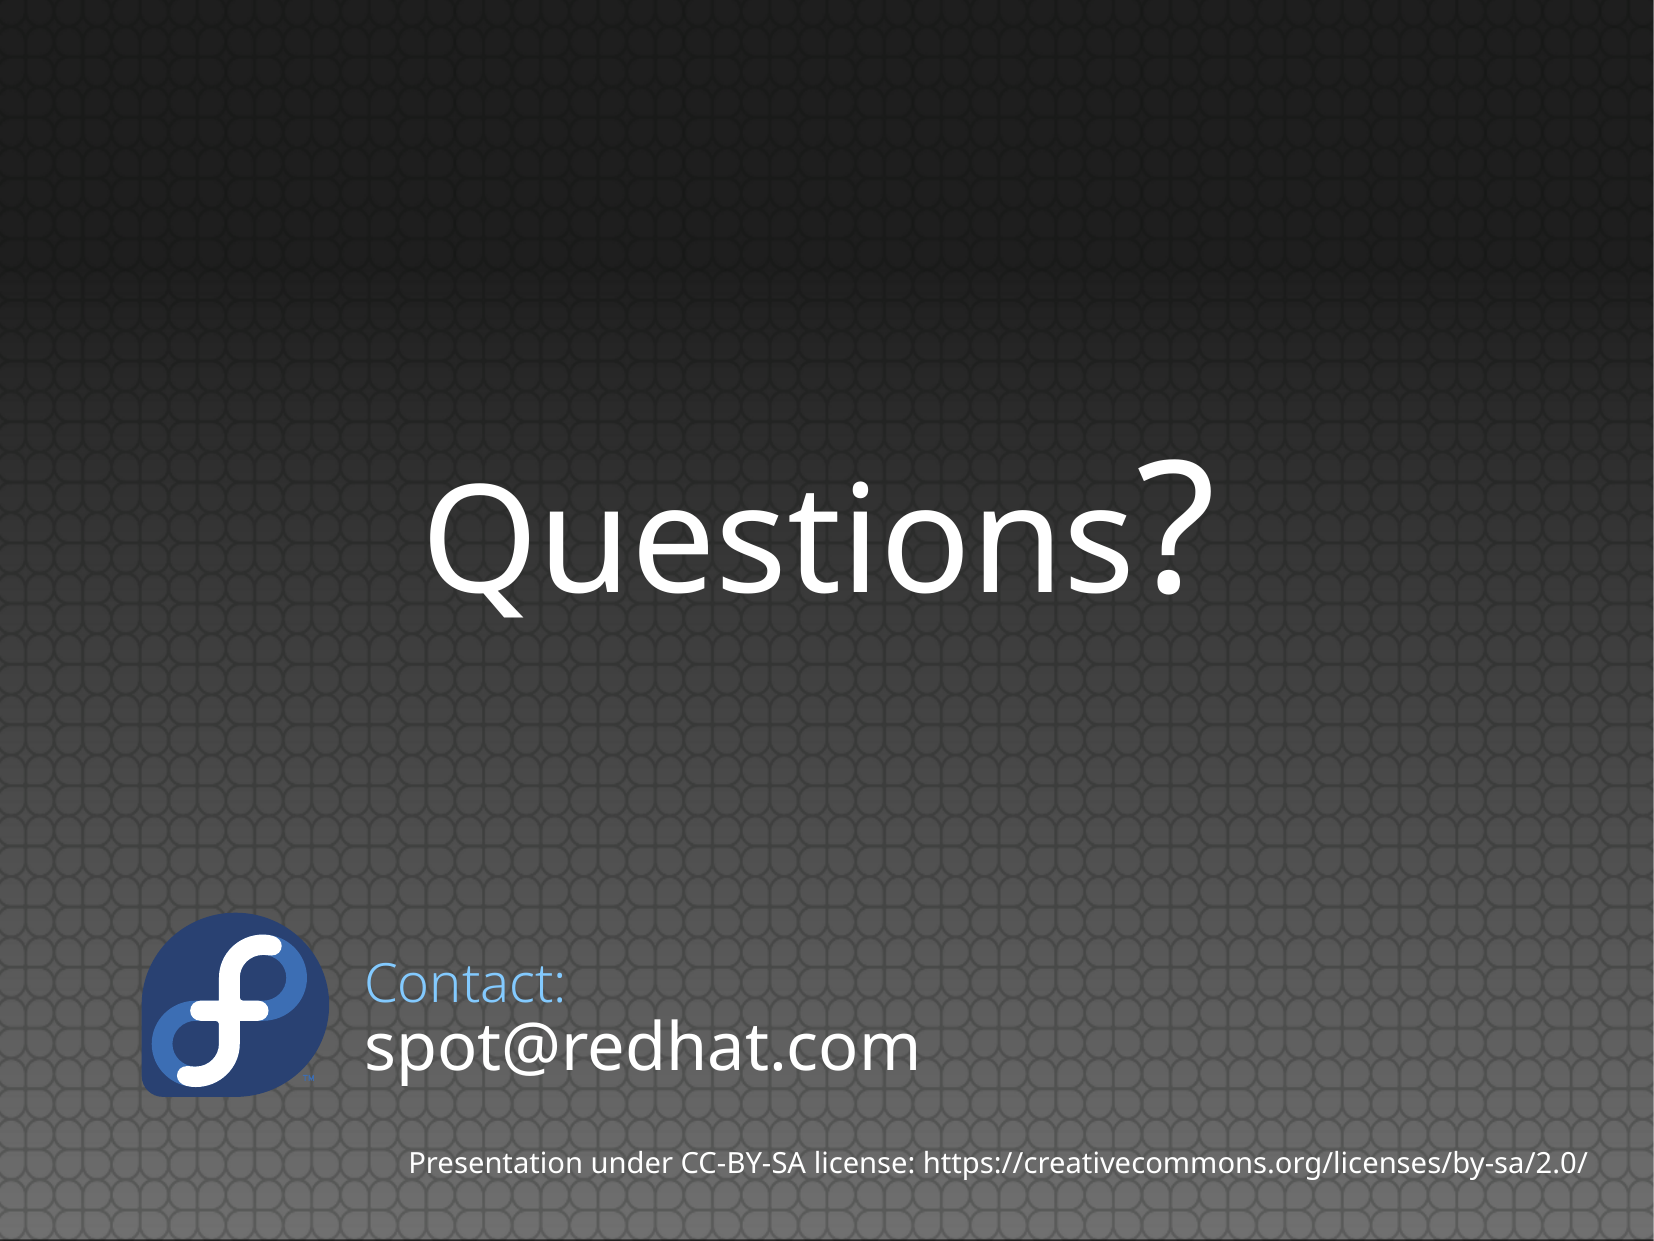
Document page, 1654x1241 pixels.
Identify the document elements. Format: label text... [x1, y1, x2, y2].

title Questions? [30, 414, 1606, 628]
text_box Presentation under CC-BY-SA license: https://creativecommons.org/licenses/by-sa/2.0/ [52, 1135, 1611, 1219]
text_box spot@redhat.com [349, 992, 1455, 1085]
text_box Contact: [349, 937, 703, 1016]
picture [0, 0, 1654, 1241]
